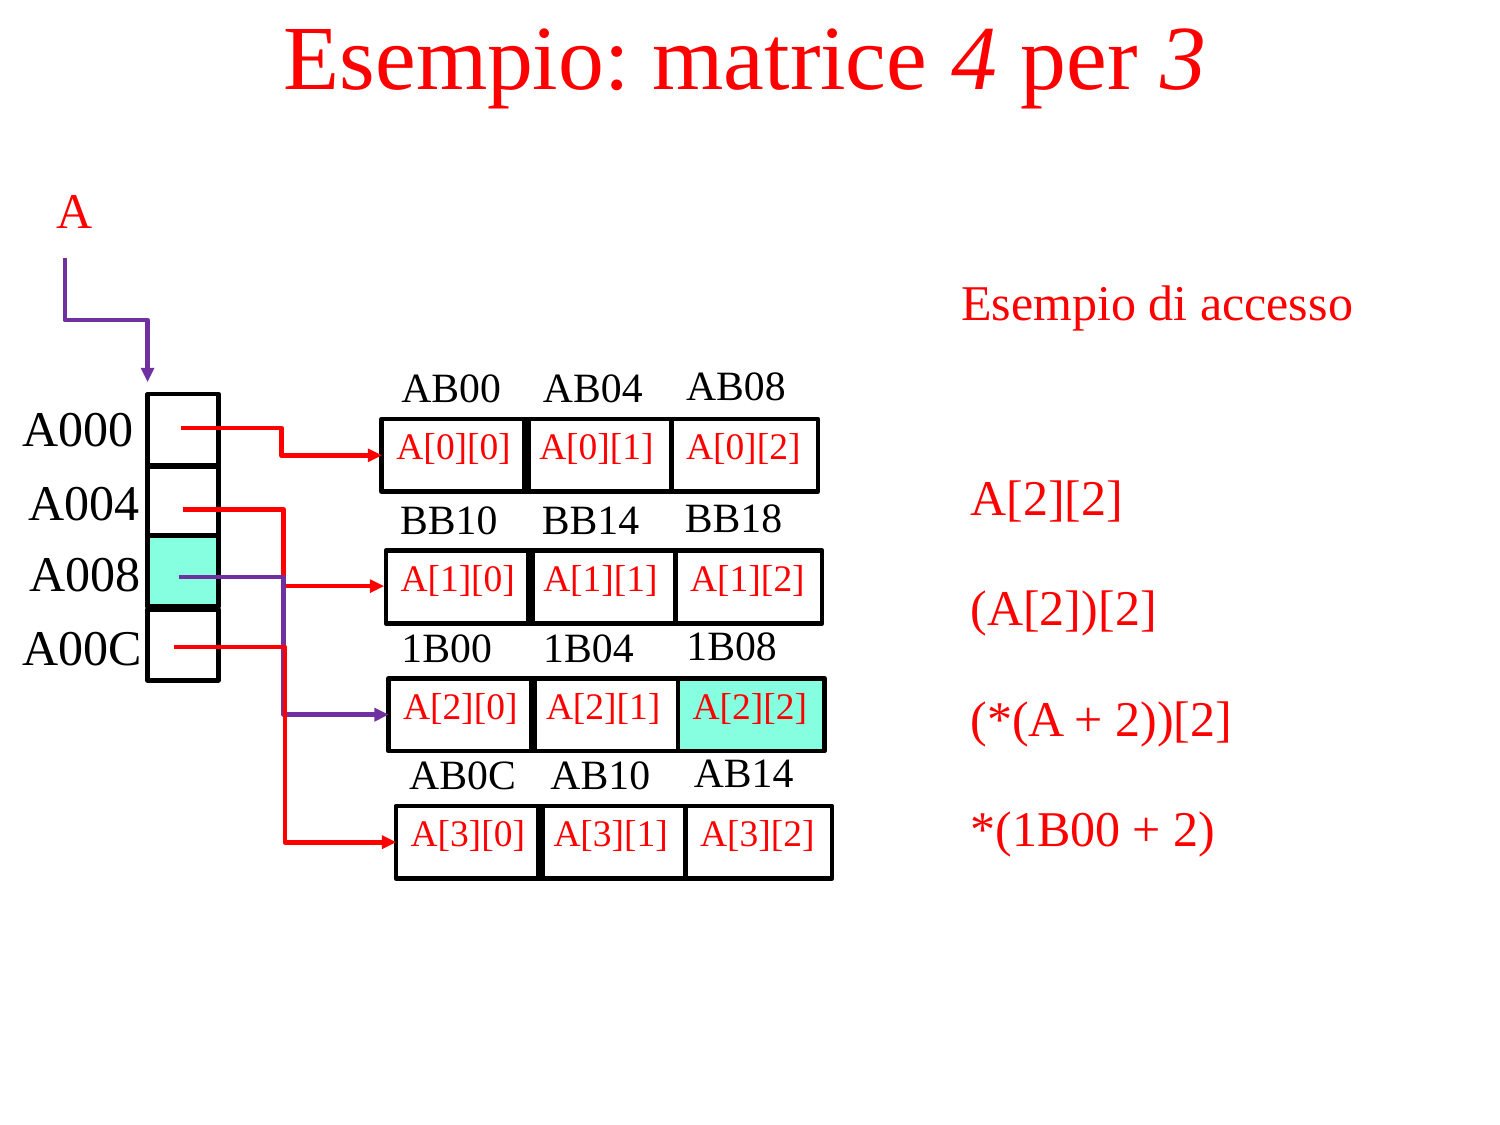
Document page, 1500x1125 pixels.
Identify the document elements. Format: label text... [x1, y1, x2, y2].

text_box A004 [13, 468, 155, 540]
text_box A[0][2] [671, 419, 818, 492]
text_box 1B04 [528, 617, 649, 679]
text_box 1B08 [671, 615, 792, 677]
text_box A[2][2] (A[2])[2] (*(A + 2))[2] *(1B00 + 2) [955, 463, 1248, 976]
text_box AB14 [678, 742, 809, 804]
text_box BB14 [527, 490, 655, 552]
text_box A [41, 177, 108, 248]
text_box BB18 [670, 487, 798, 549]
text_box A008 [14, 539, 156, 610]
text_box A[3][2] [685, 805, 833, 879]
text_box Esempio di accesso [946, 268, 1369, 339]
text_box [155, 535, 219, 607]
text_box A00C [7, 613, 157, 684]
title Esempio: matrice 4 per 3 [107, 0, 1383, 188]
text_box AB00 [386, 357, 517, 419]
text_box AB10 [535, 744, 666, 806]
text_box A[1][1] [528, 550, 675, 624]
text_box AB04 [528, 357, 658, 419]
text_box A[2][1] [531, 678, 677, 751]
text_box 1B00 [386, 617, 508, 679]
text_box BB10 [385, 490, 513, 552]
text_box A[3][0] [395, 805, 538, 879]
text_box A[1][0] [385, 550, 528, 624]
text_box AB08 [671, 355, 801, 417]
text_box A[3][1] [538, 805, 685, 879]
text_box A[2][0] [388, 678, 531, 751]
text_box A00C [150, 613, 157, 678]
text_box A000 [7, 394, 149, 465]
text_box A[2][2] [677, 678, 825, 751]
text_box AB0C [394, 744, 531, 806]
text_box A[1][2] [675, 550, 822, 624]
text_box A[0][0] [381, 419, 524, 492]
text_box A[0][1] [524, 419, 671, 492]
